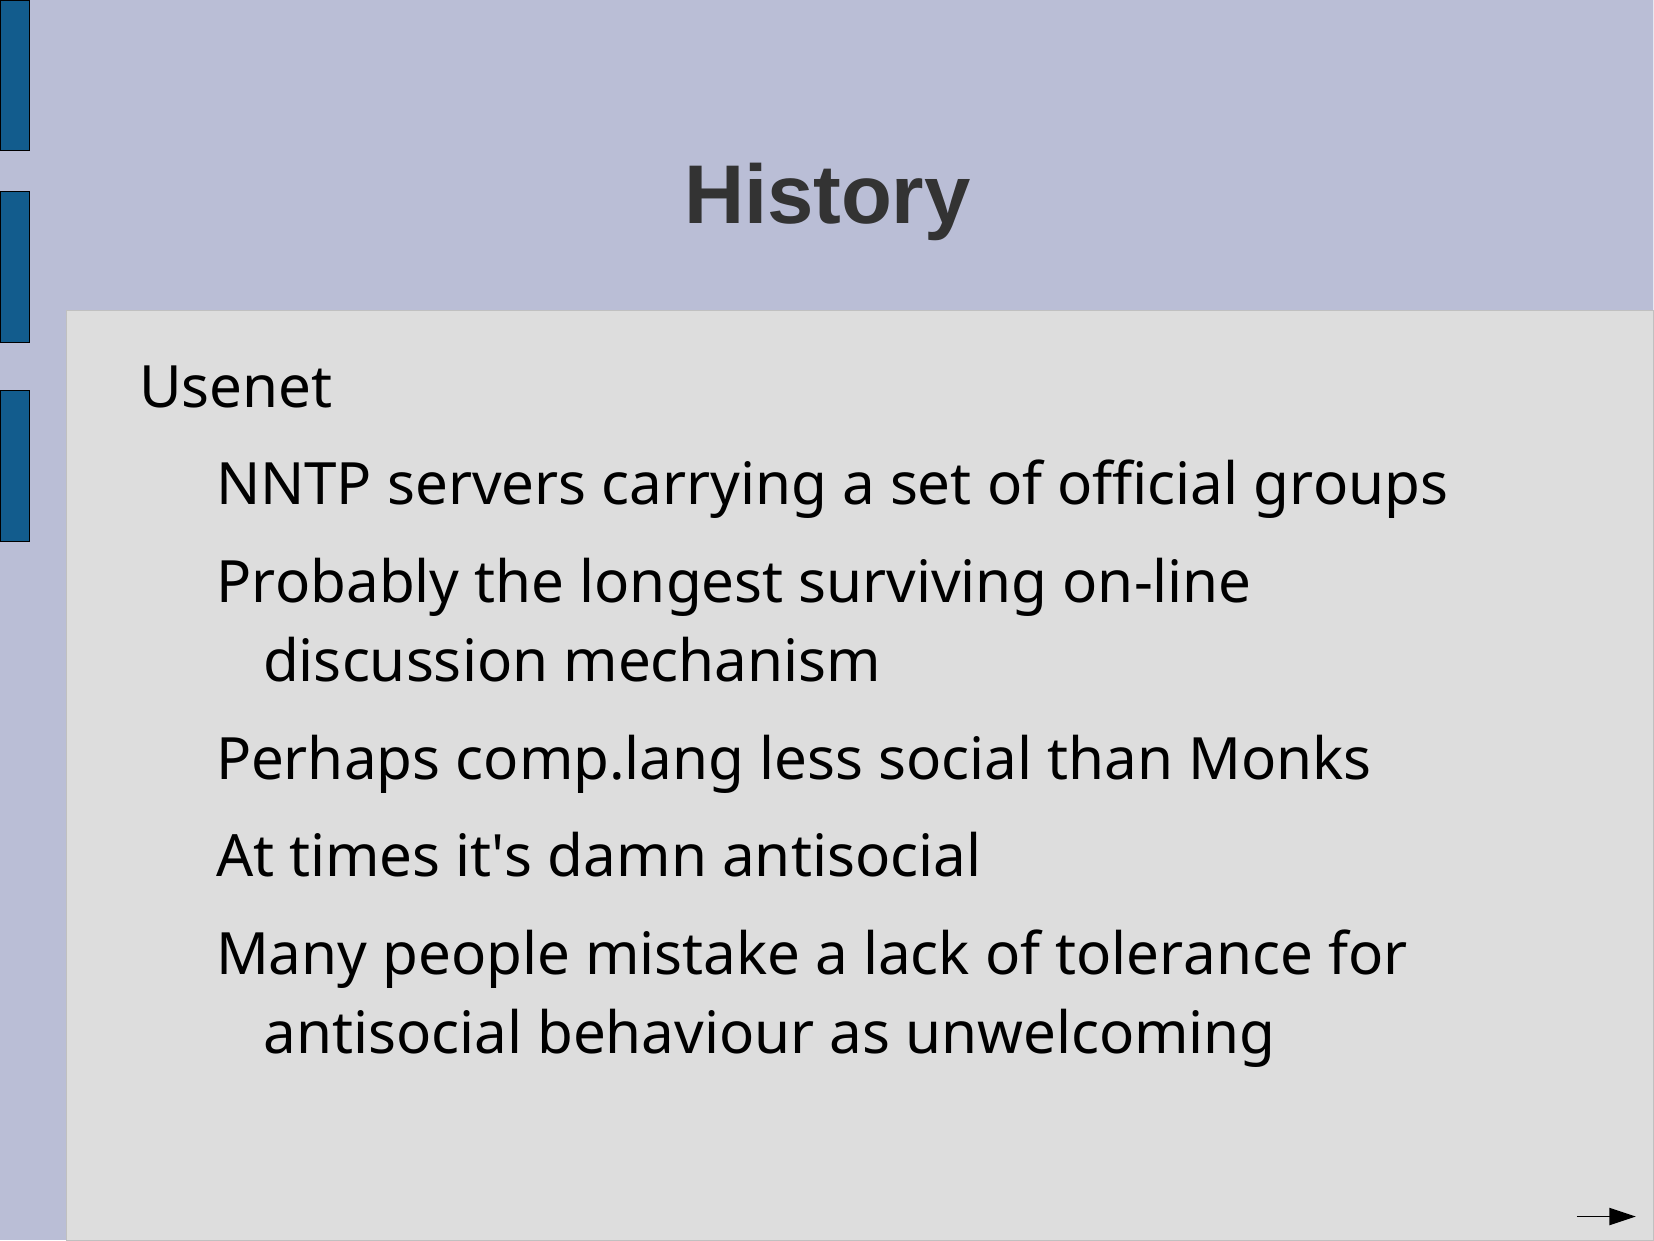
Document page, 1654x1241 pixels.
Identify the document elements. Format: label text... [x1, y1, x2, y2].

title History [121, 91, 1534, 299]
list Usenet NNTP servers carrying a set of official groups Probably the longest surviving on-line discussion mechanism Perhaps comp.lang less social than Monks At times it's damn antisocial Many people mistake a lack of tolerance for antisocial behaviour as unwelcoming [121, 344, 1534, 1061]
